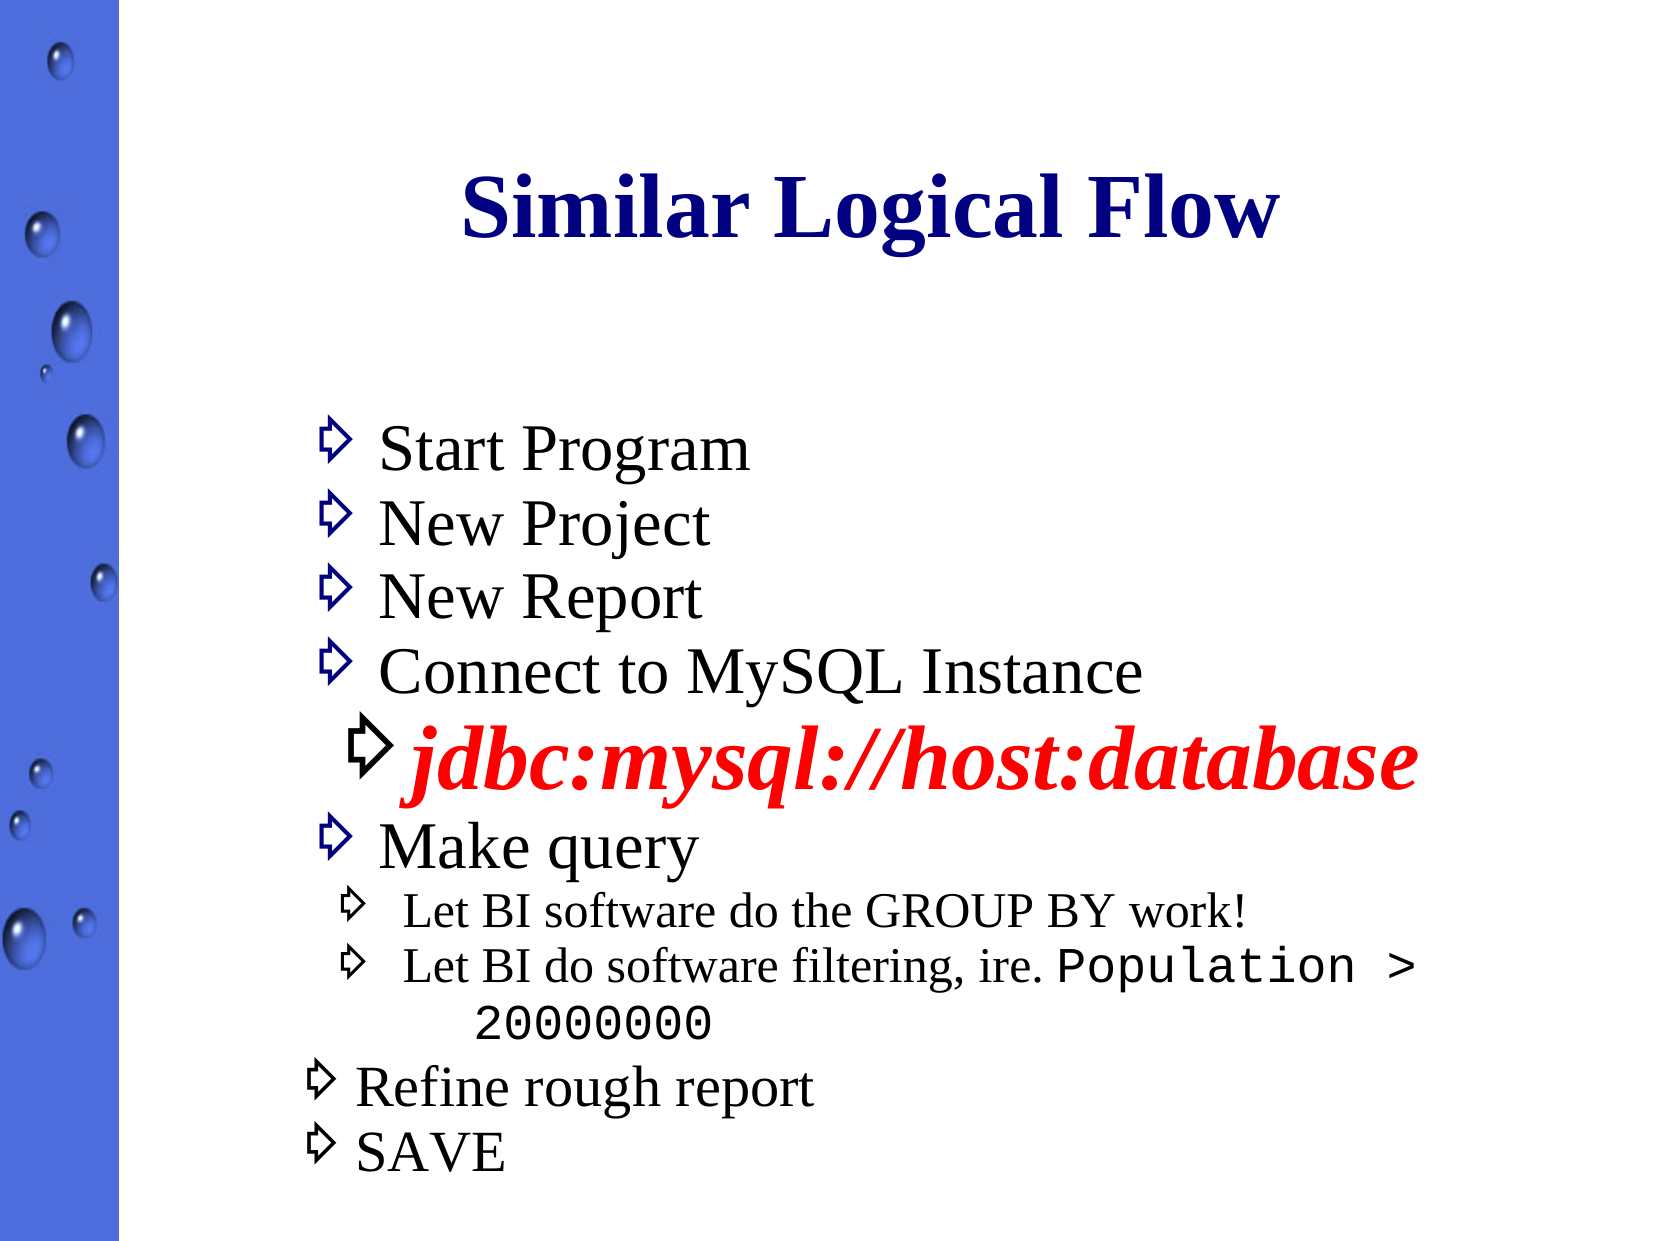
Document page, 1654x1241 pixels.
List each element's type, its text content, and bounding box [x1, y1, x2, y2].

list Start Program New Project New Report Connect to MySQL Instance jdbc:mysql://host:database Make query Let BI software do the GROUP BY work! Let BI do software filtering, ire. Population > 20000000 Refine rough report SAVE [296, 411, 1558, 1193]
title Similar Logical Flow [209, 102, 1534, 311]
picture [0, 0, 119, 1241]
